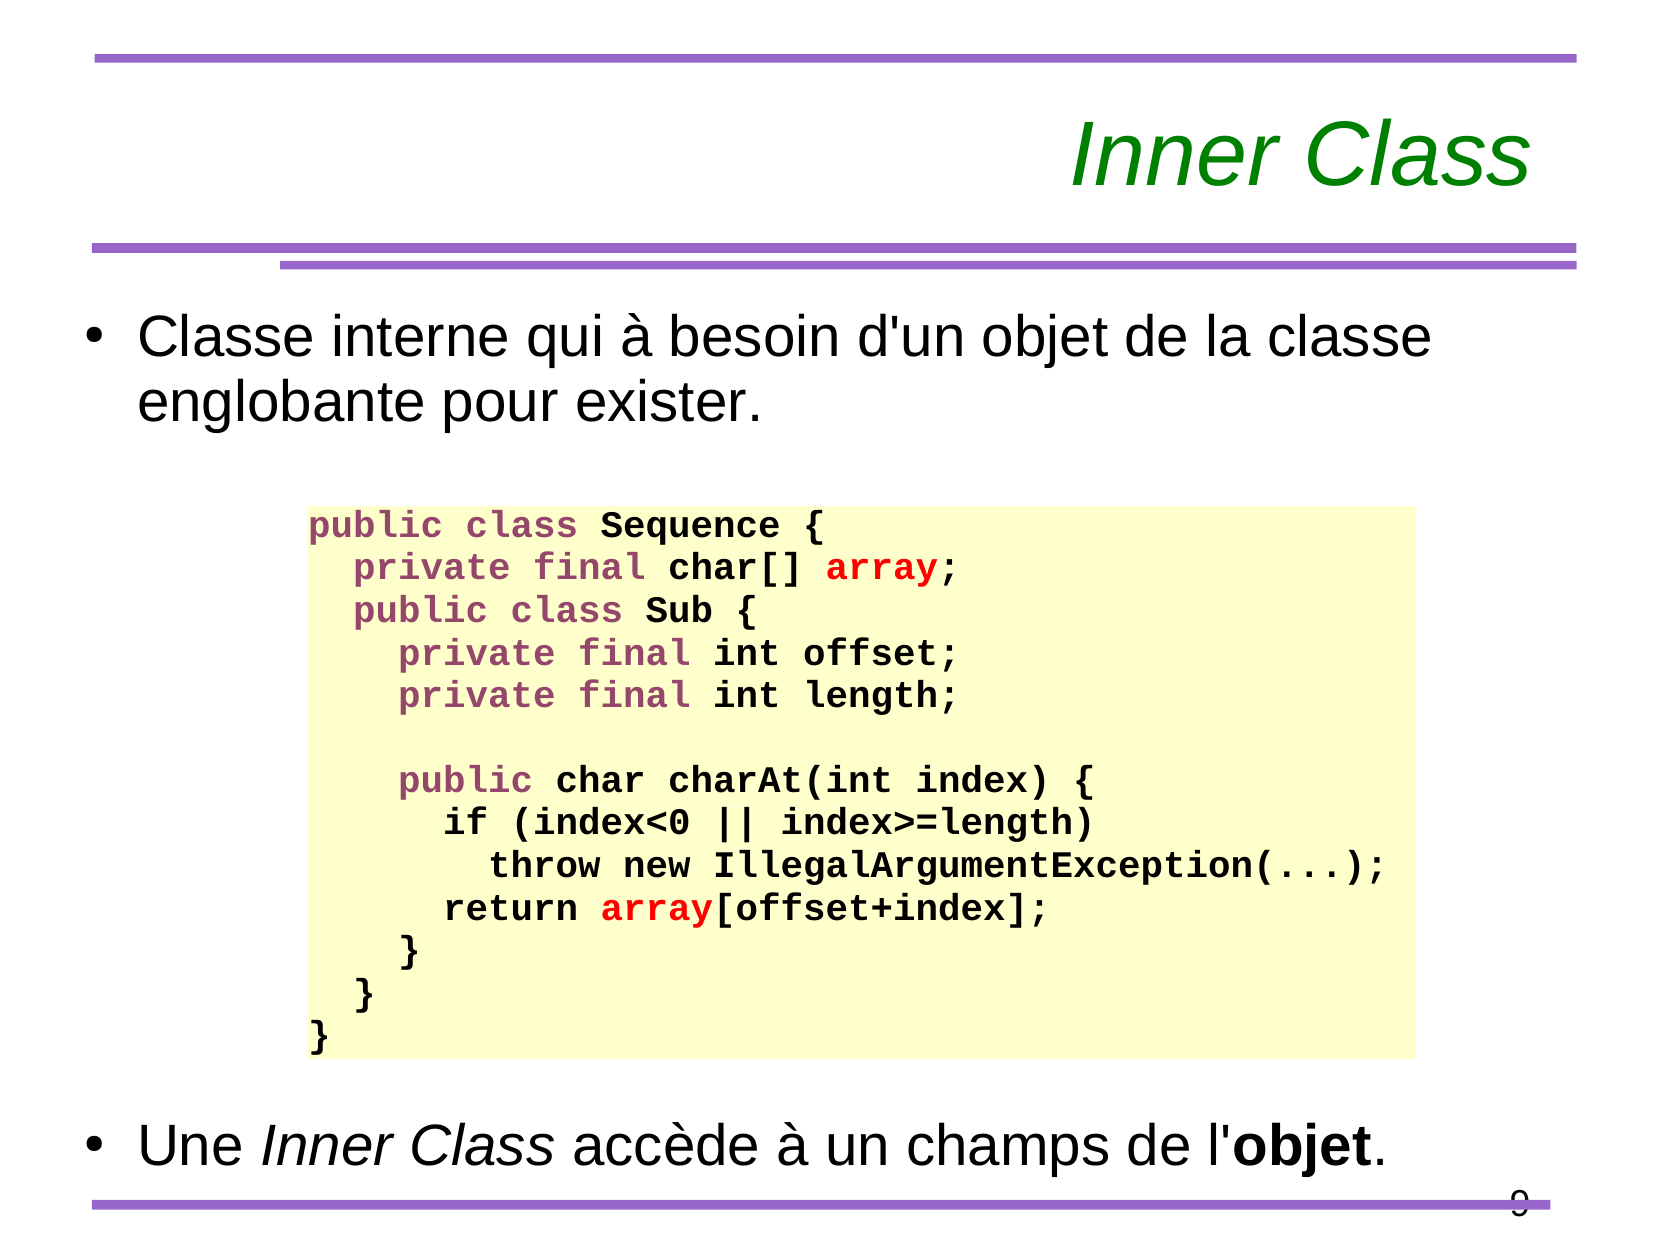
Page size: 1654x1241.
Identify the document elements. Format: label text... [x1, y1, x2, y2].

text_box public class Sequence { private final char[] array; public class Sub { private final int offset; private final int length; public char charAt(int index) { if (index<0 || index>=length) throw new IllegalArgumentException(...); return array[offset+index]; } } } [308, 506, 1416, 1059]
title Inner Class [121, 49, 1534, 257]
list Classe interne qui à besoin d'un objet de la classe englobante pour exister. Une Inner Class accède à un champs de l'objet. [66, 303, 1605, 1179]
